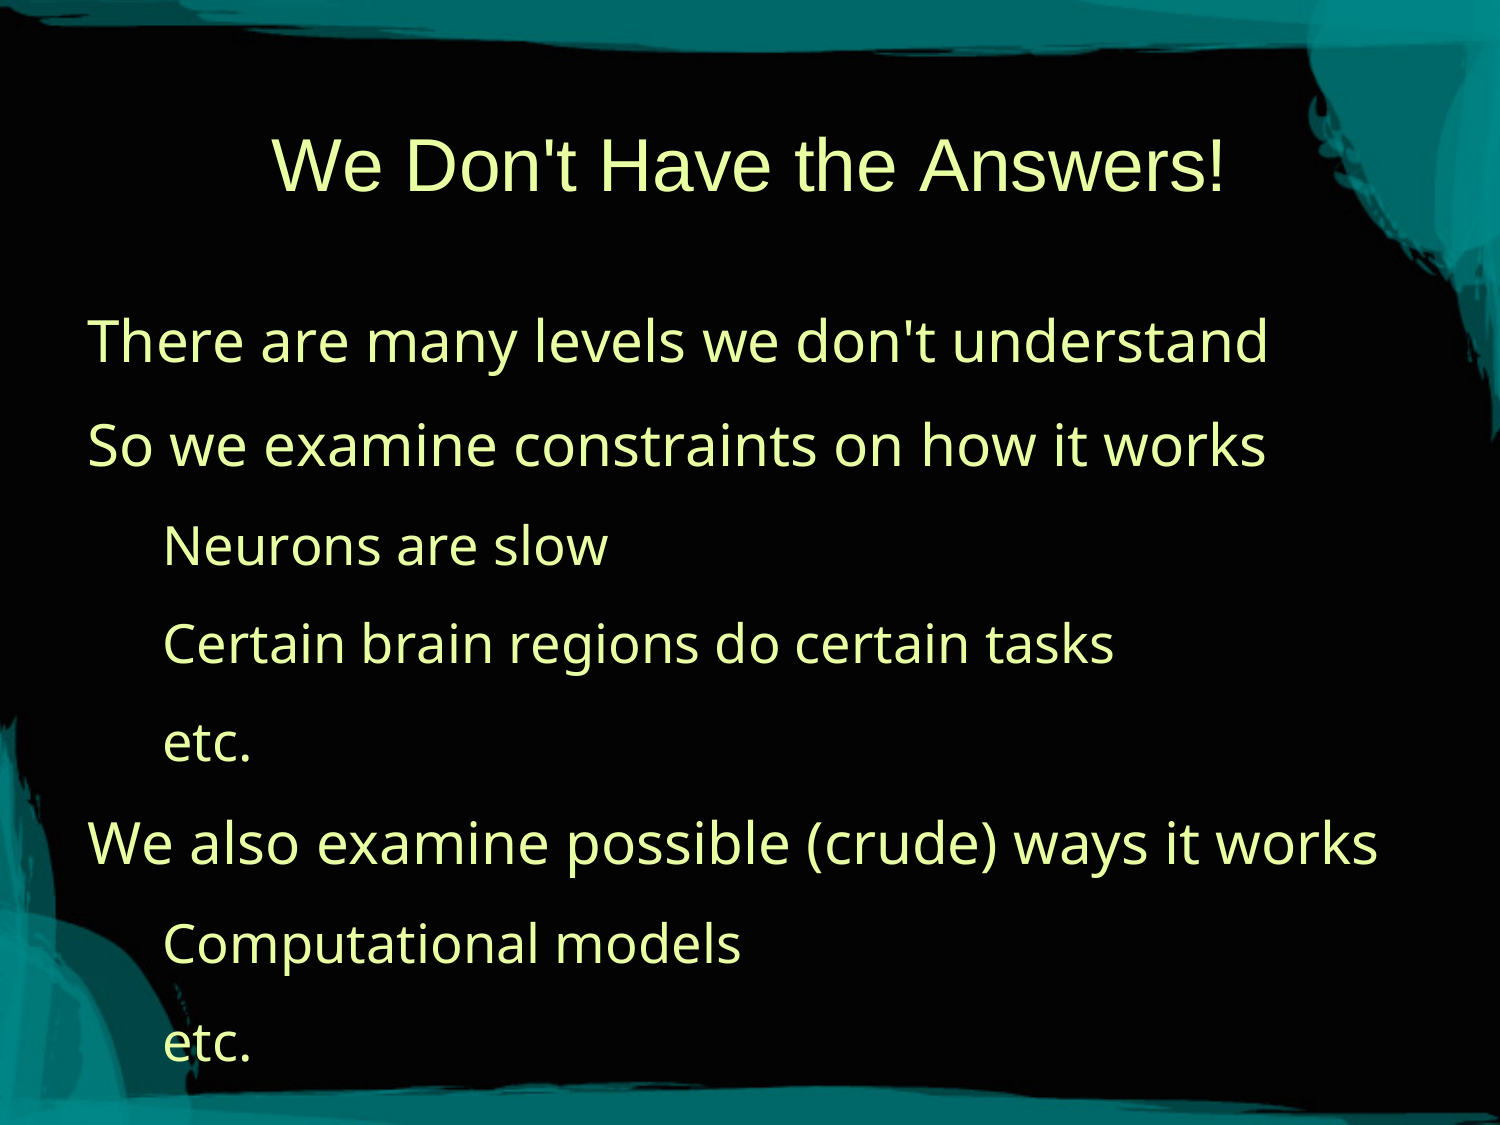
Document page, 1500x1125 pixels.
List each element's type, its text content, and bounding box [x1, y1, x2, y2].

list There are many levels we don't understand So we examine constraints on how it works Neurons are slow Certain brain regions do certain tasks etc. We also examine possible (crude) ways it works Computational models etc. [87, 299, 1413, 1011]
title We Don't Have the Answers! [87, 76, 1413, 256]
picture [0, 0, 1500, 1125]
